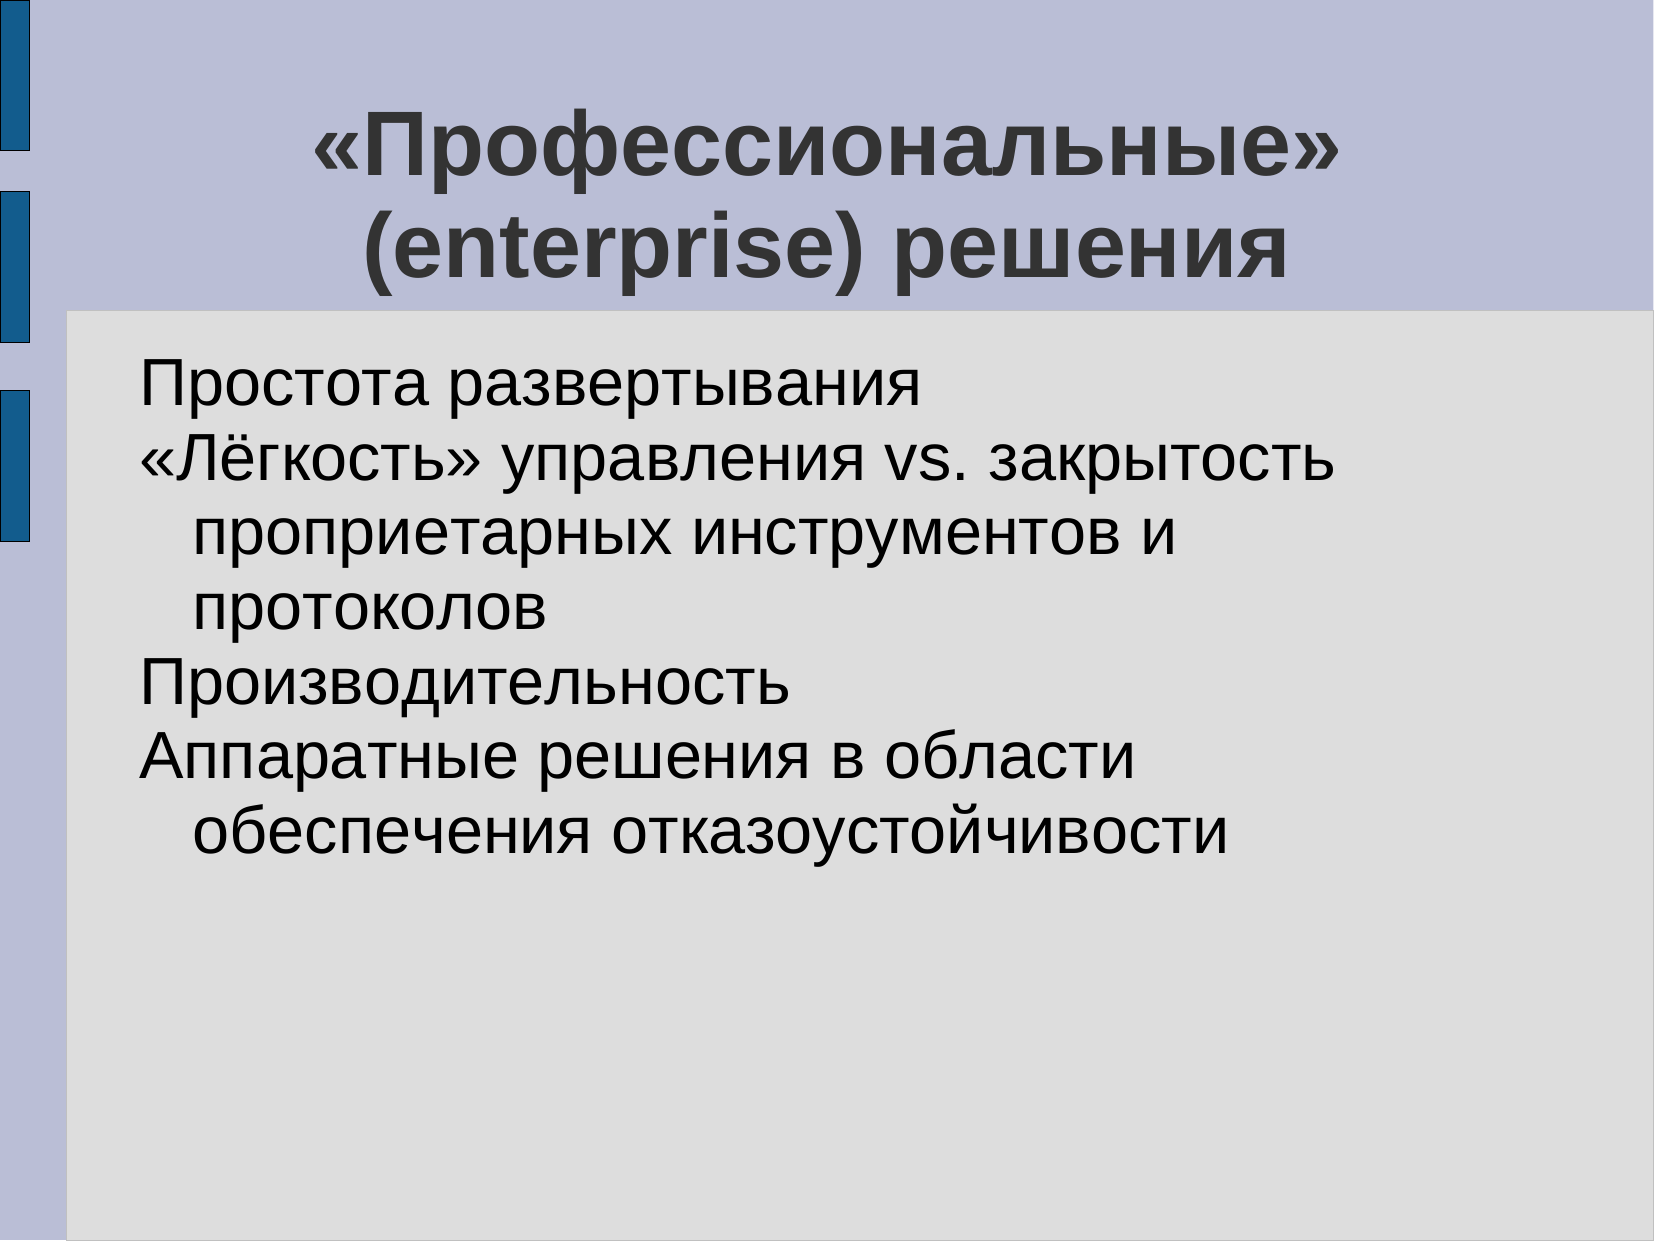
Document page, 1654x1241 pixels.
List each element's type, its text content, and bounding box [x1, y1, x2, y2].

title «Профессиональные» (enterprise) решения [121, 92, 1534, 298]
list Простота развертывания «Лёгкость» управления vs. закрытость проприетарных инструментов и протоколов Производительность Аппаратные решения в области обеспечения отказоустойчивости [121, 344, 1534, 1112]
